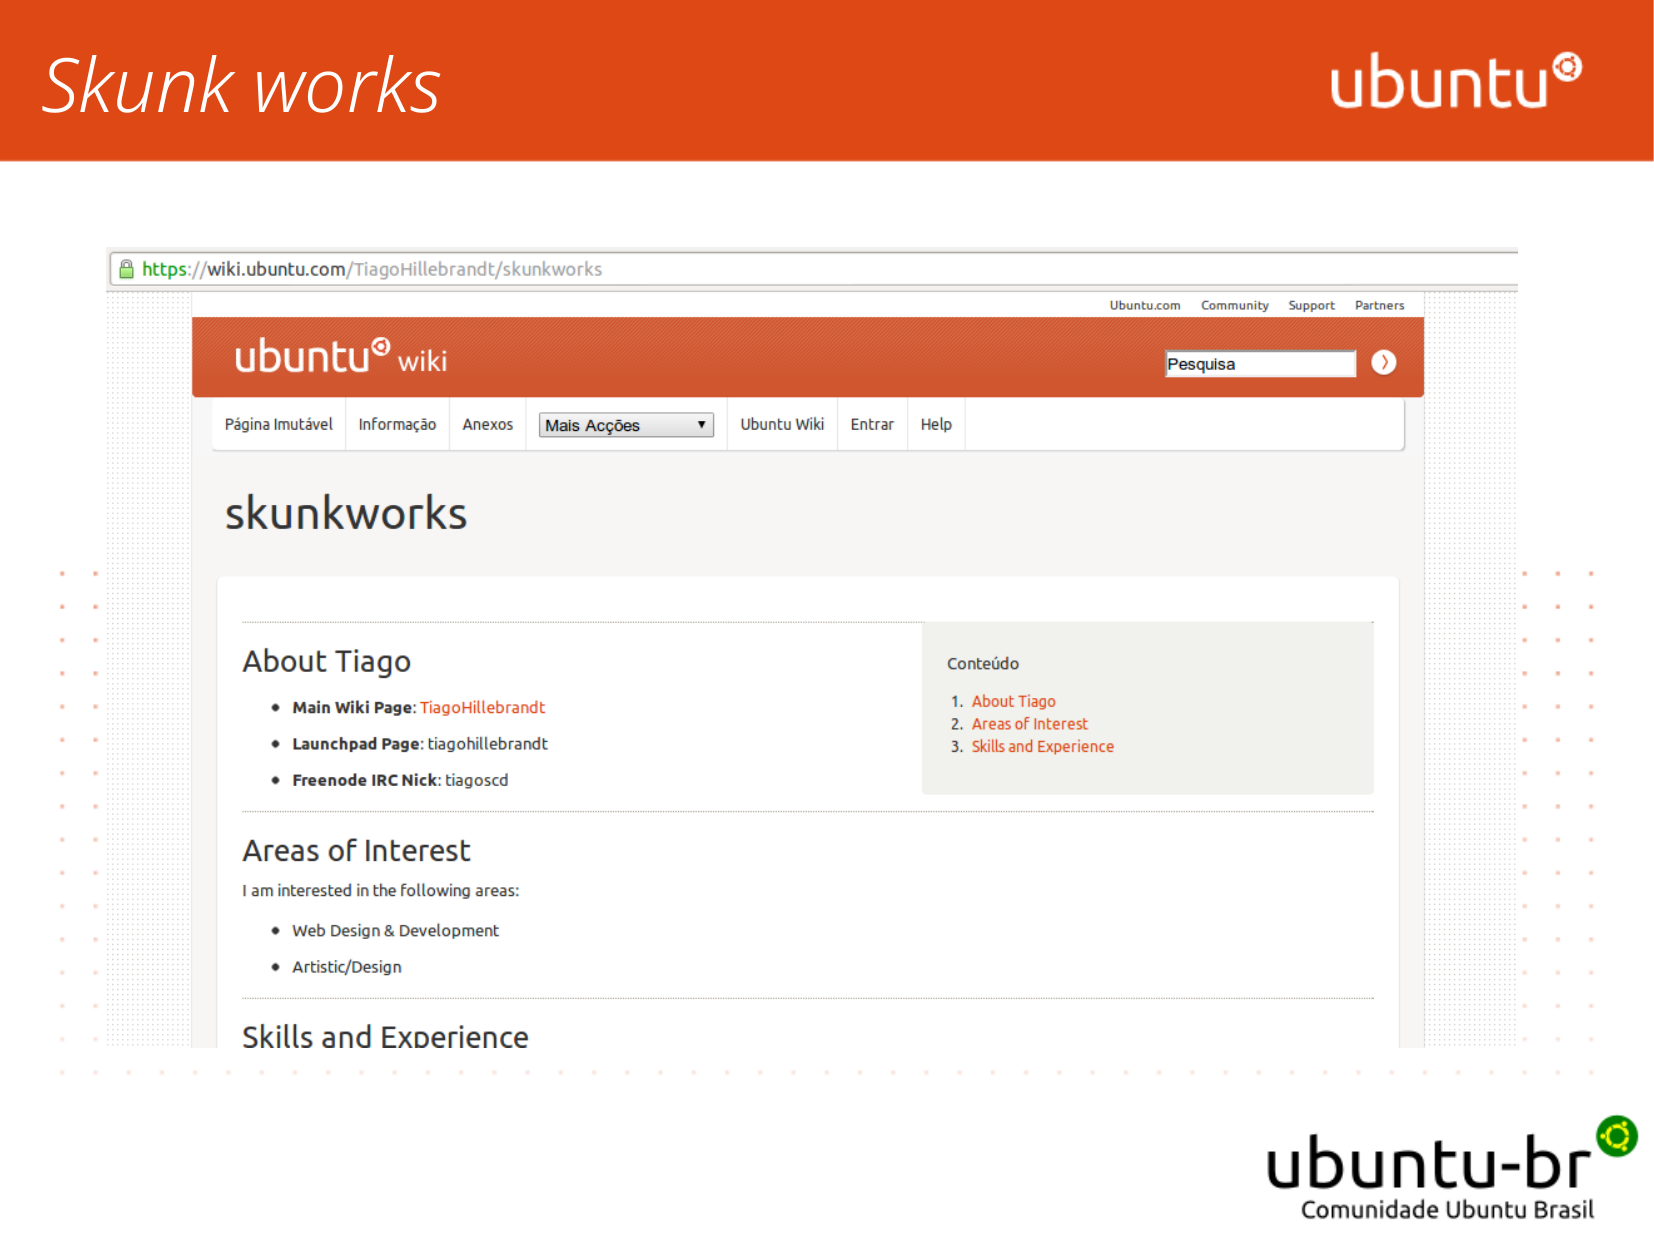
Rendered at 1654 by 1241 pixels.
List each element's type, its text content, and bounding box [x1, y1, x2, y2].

picture [0, 0, 1654, 1241]
title Skunk works [41, 31, 1300, 136]
